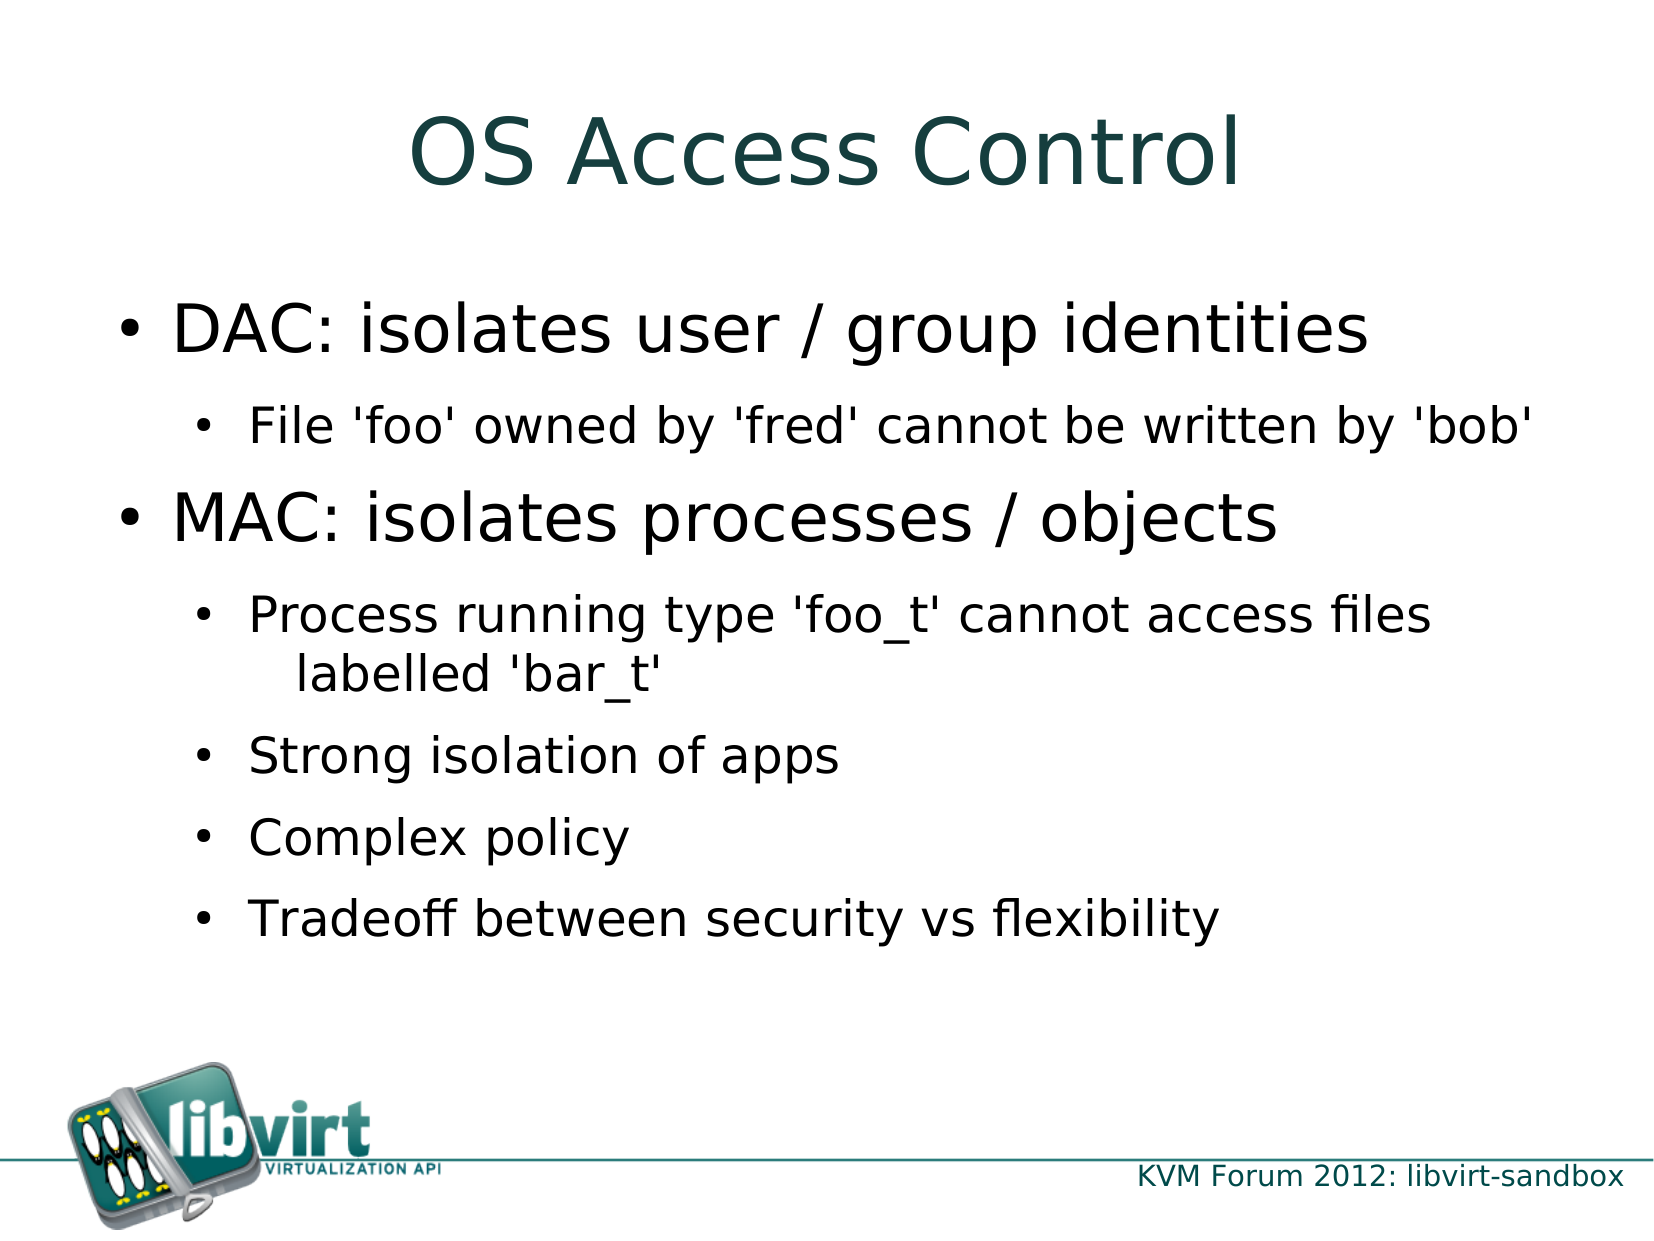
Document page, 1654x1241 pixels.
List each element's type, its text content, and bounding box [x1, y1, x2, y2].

title OS Access Control [82, 49, 1571, 257]
text_box KVM Forum 2012: libvirt-sandbox [1122, 1151, 1654, 1211]
list DAC: isolates user / group identities File 'foo' owned by 'fred' cannot be written by 'bob' MAC: isolates processes / objects Process running type 'foo_t' cannot access files labelled 'bar_t' Strong isolation of apps Complex policy Tradeoff between security vs flexibility [82, 290, 1571, 1062]
picture [0, 1062, 1654, 1230]
